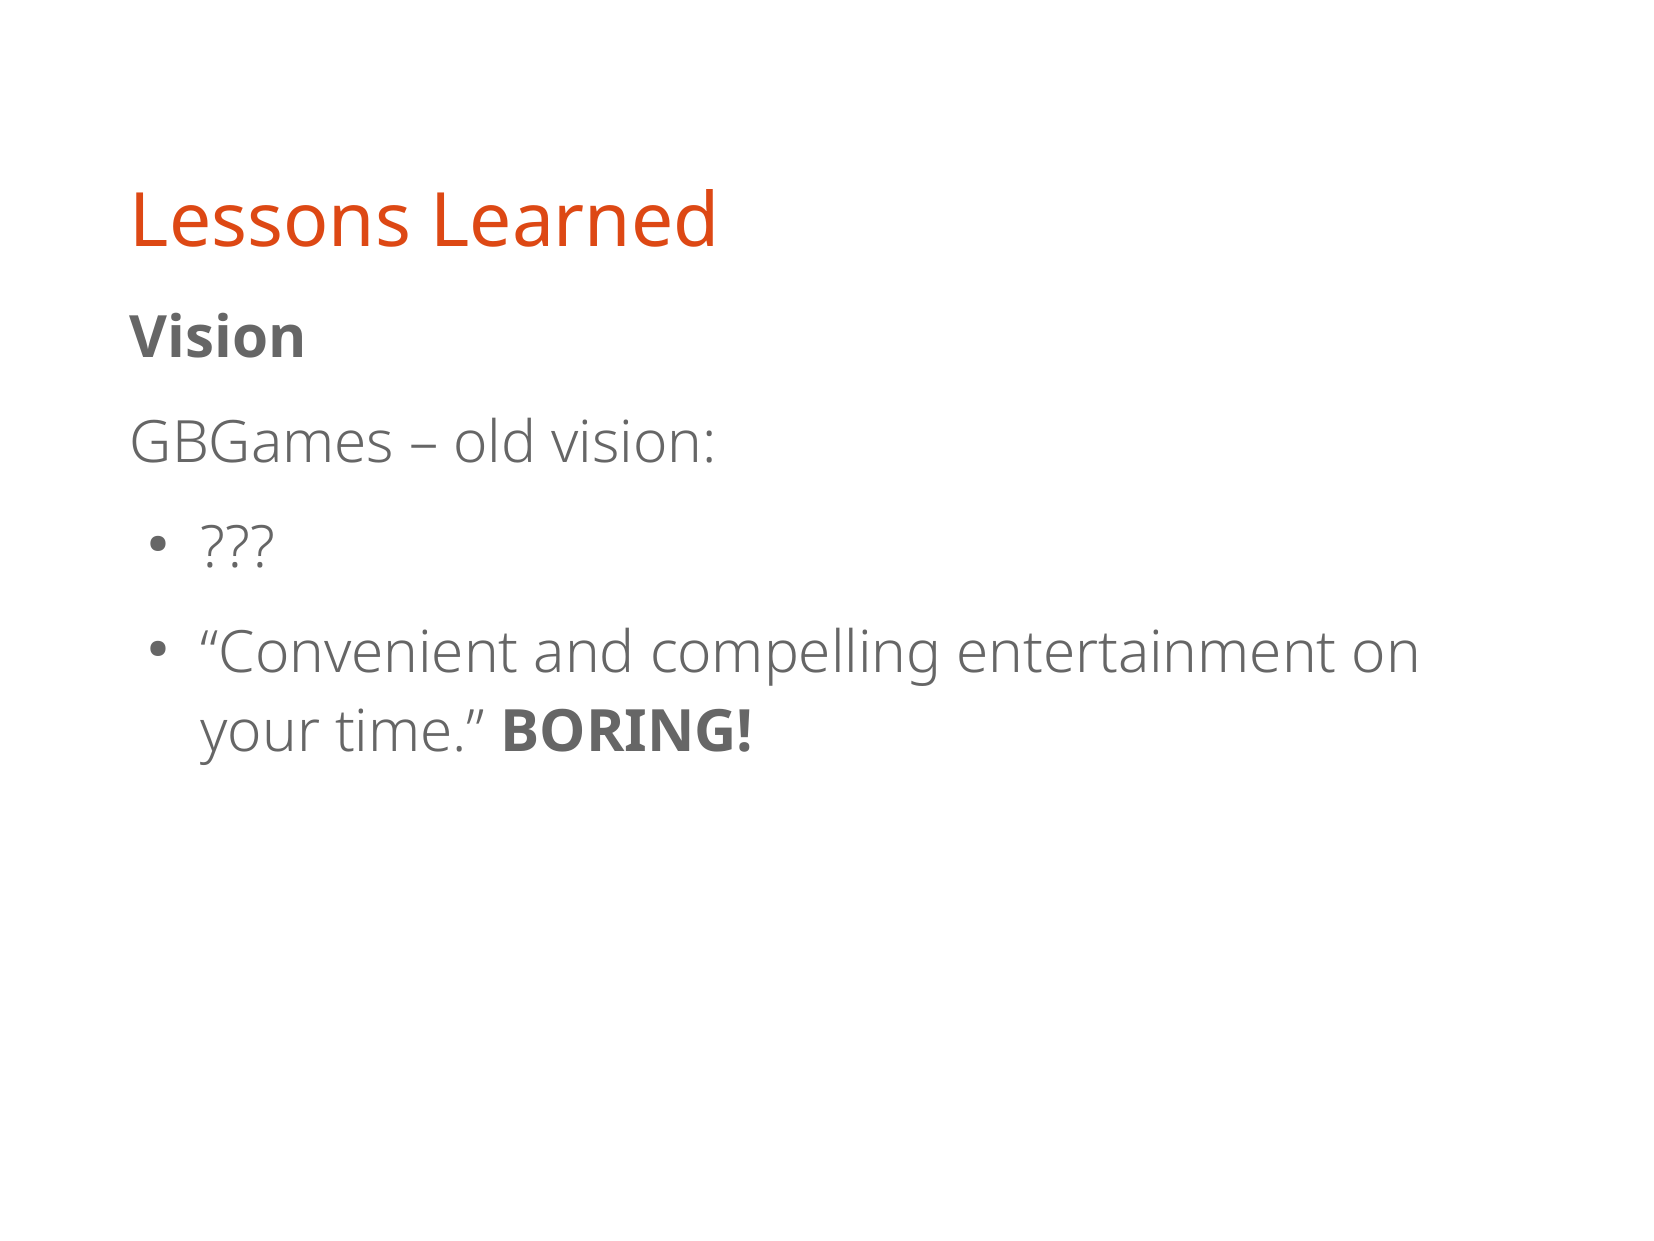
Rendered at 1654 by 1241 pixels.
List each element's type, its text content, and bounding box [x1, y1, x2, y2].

list Vision GBGames – old vision: ??? “Convenient and compelling entertainment on your time.” BORING! [129, 295, 1518, 1010]
title Lessons Learned [129, 153, 1518, 281]
